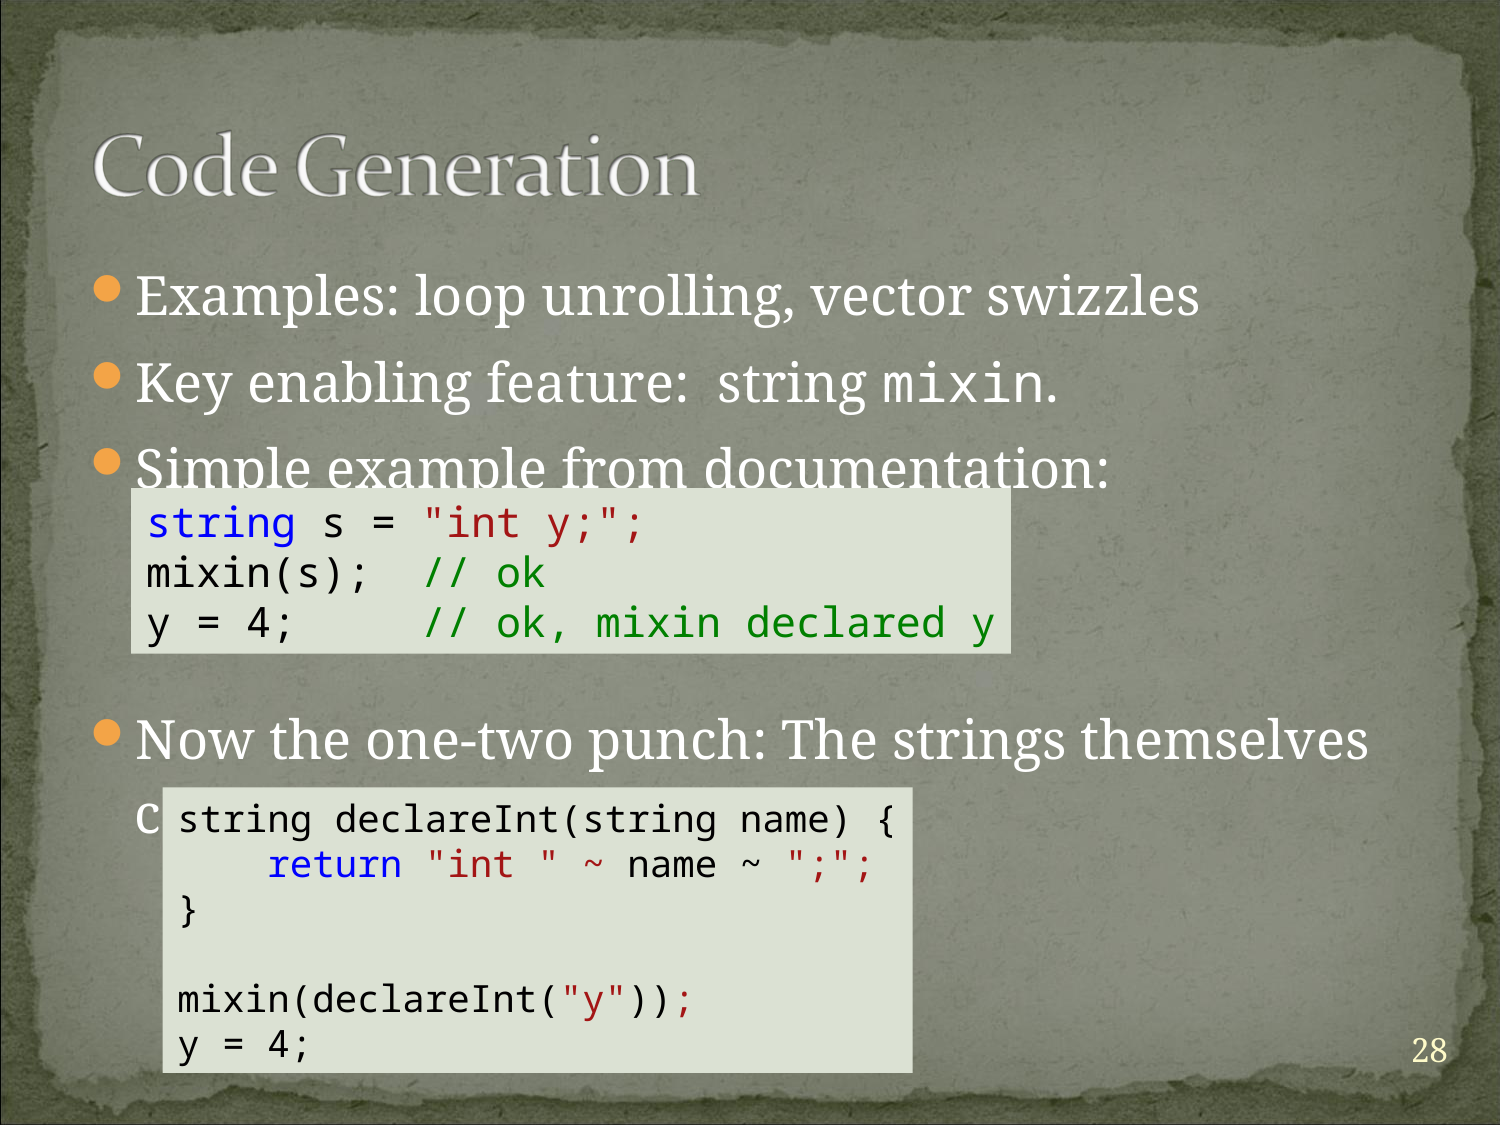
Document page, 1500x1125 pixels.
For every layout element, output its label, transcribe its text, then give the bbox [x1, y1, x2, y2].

text_box string s = "int y;"; mixin(s); // ok y = 4; // ok, mixin declared y [131, 488, 1011, 654]
list Examples: loop unrolling, vector swizzles Key enabling feature: string mixin. Simple example from documentation: Now the one-two punch: The strings themselves can come from CTFE: [75, 249, 1426, 1063]
text_box string declareInt(string name) { return "int " ~ name ~ ";"; } mixin(declareInt("y")); y = 4; [162, 787, 913, 1073]
text_box 33 [1379, 1014, 1480, 1090]
text_box [35, 23, 1427, 227]
picture [0, 0, 1500, 1125]
